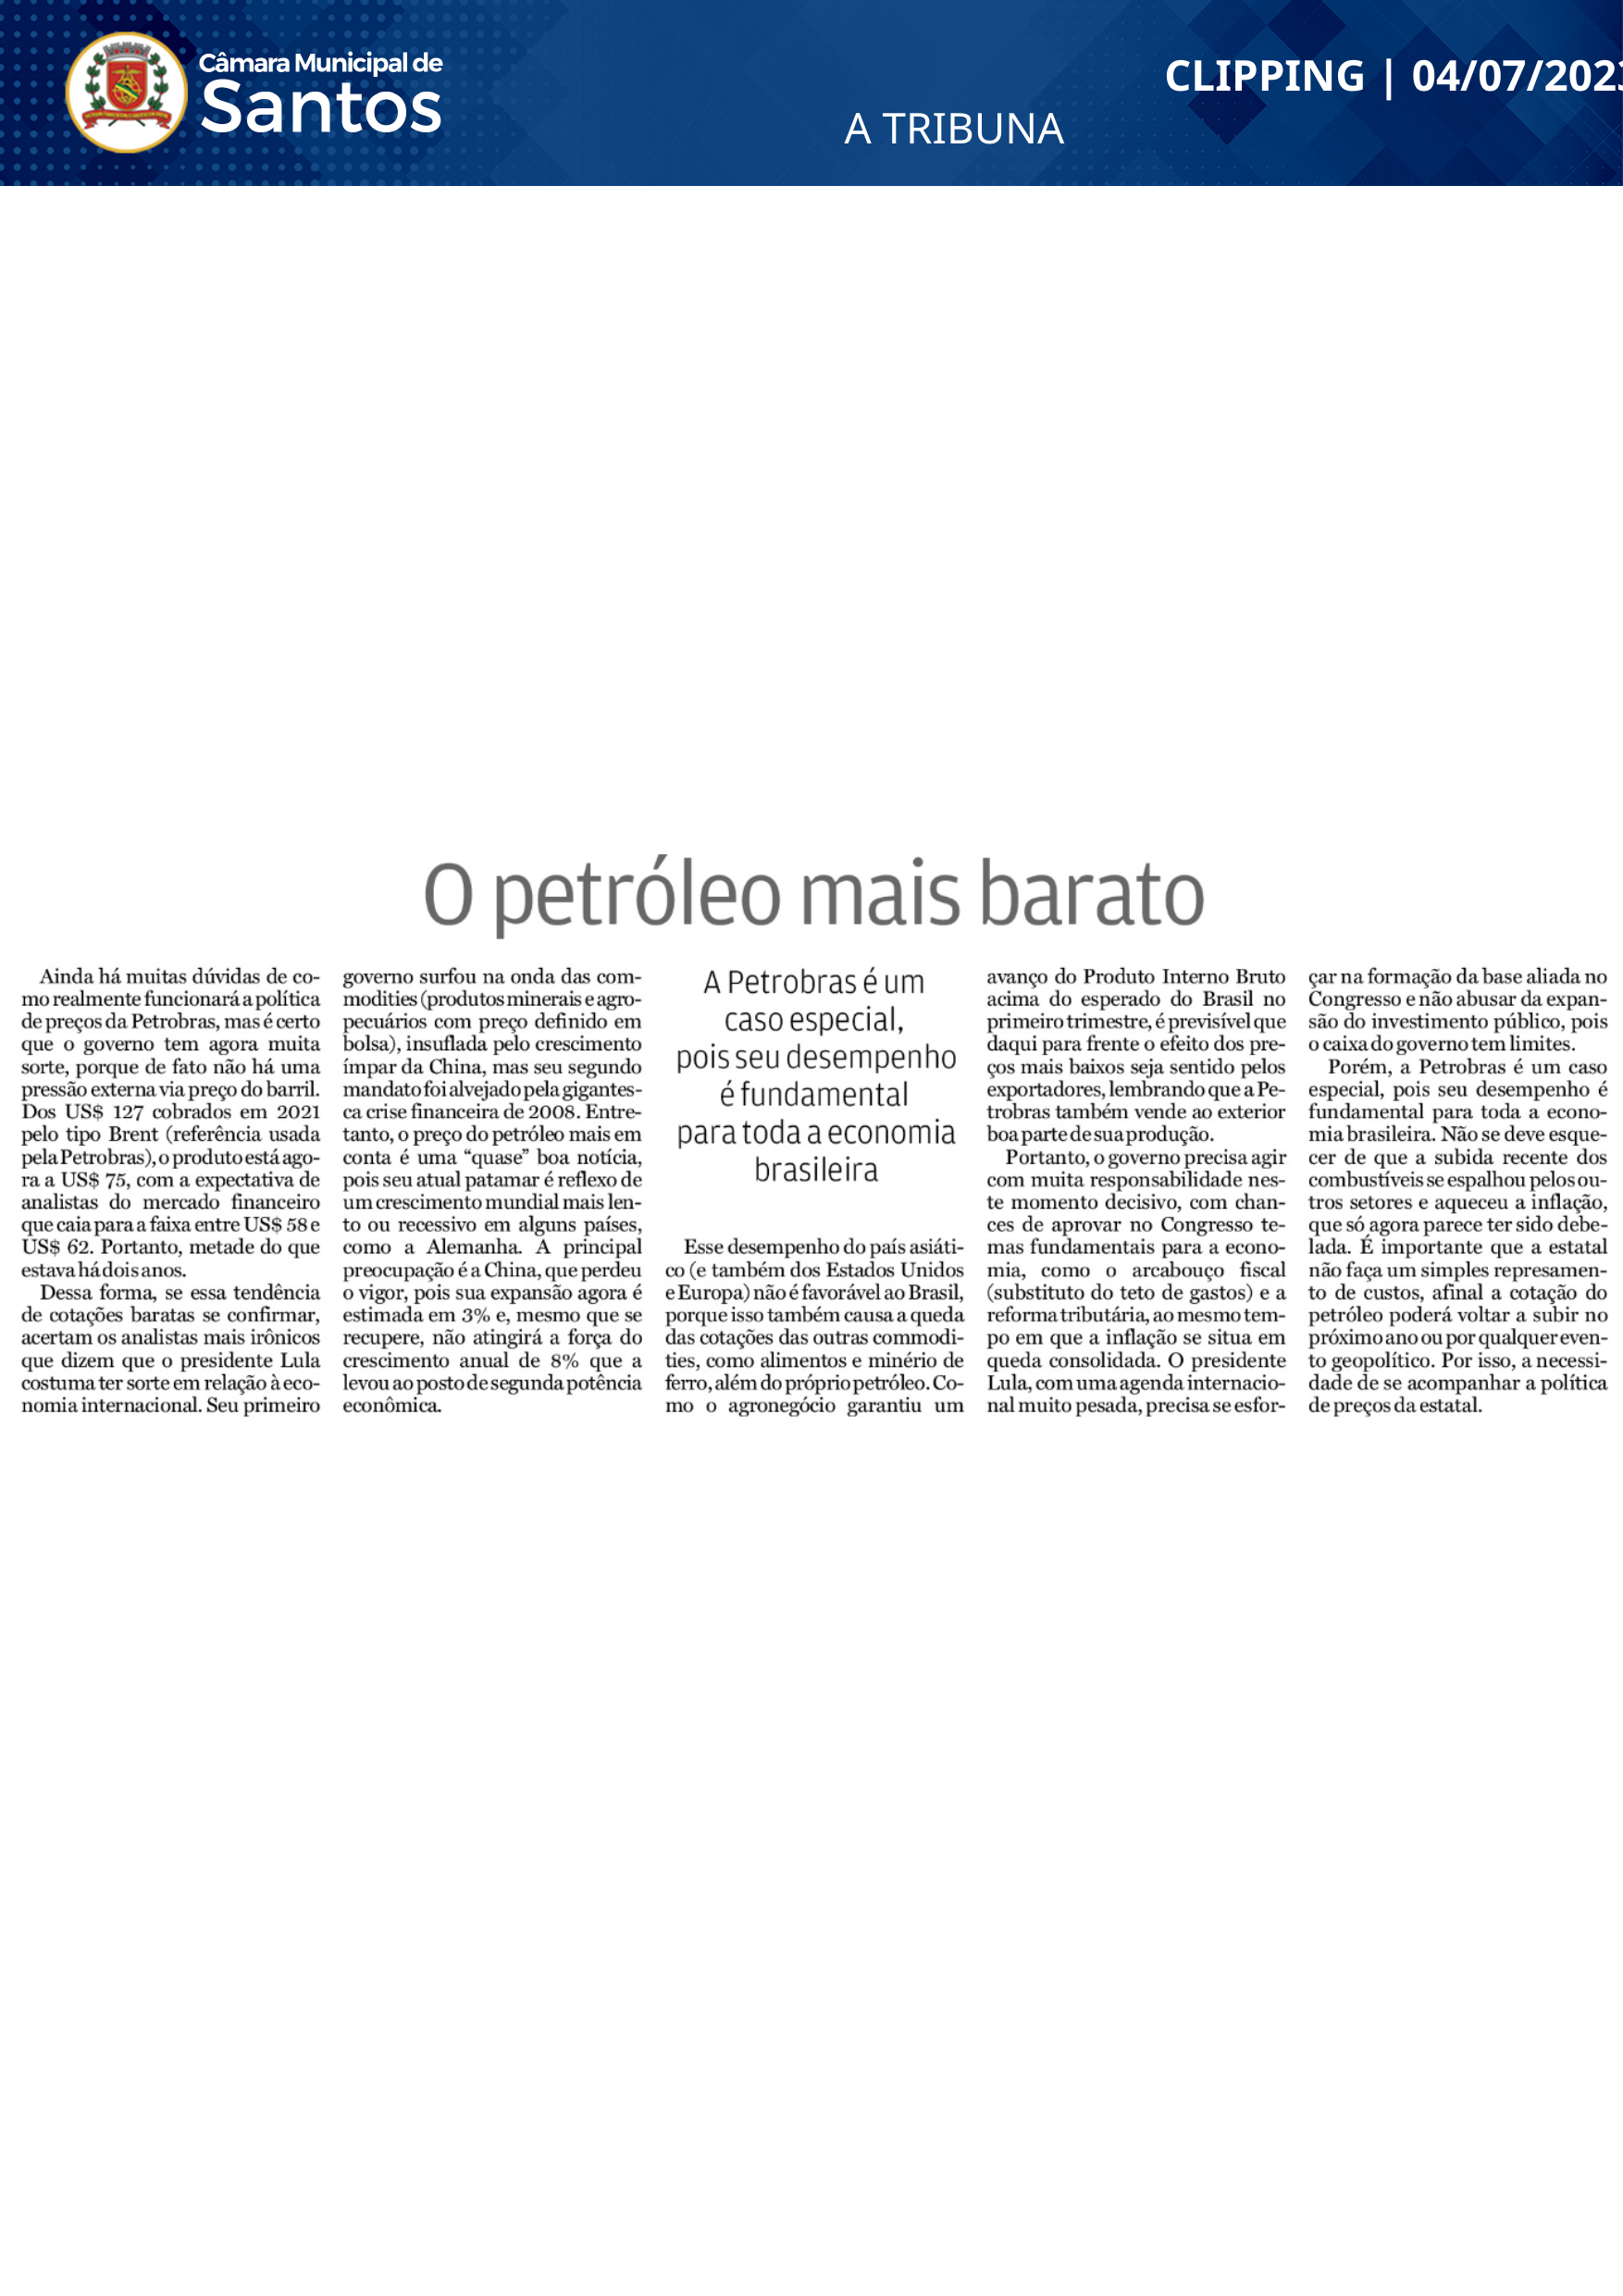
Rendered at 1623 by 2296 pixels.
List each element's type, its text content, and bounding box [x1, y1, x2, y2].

text_box CLIPPING | 04/07/2023 [1150, 39, 1574, 90]
picture [0, 0, 1623, 186]
picture [0, 849, 1623, 1446]
text_box A TRIBUNA [830, 90, 1574, 165]
